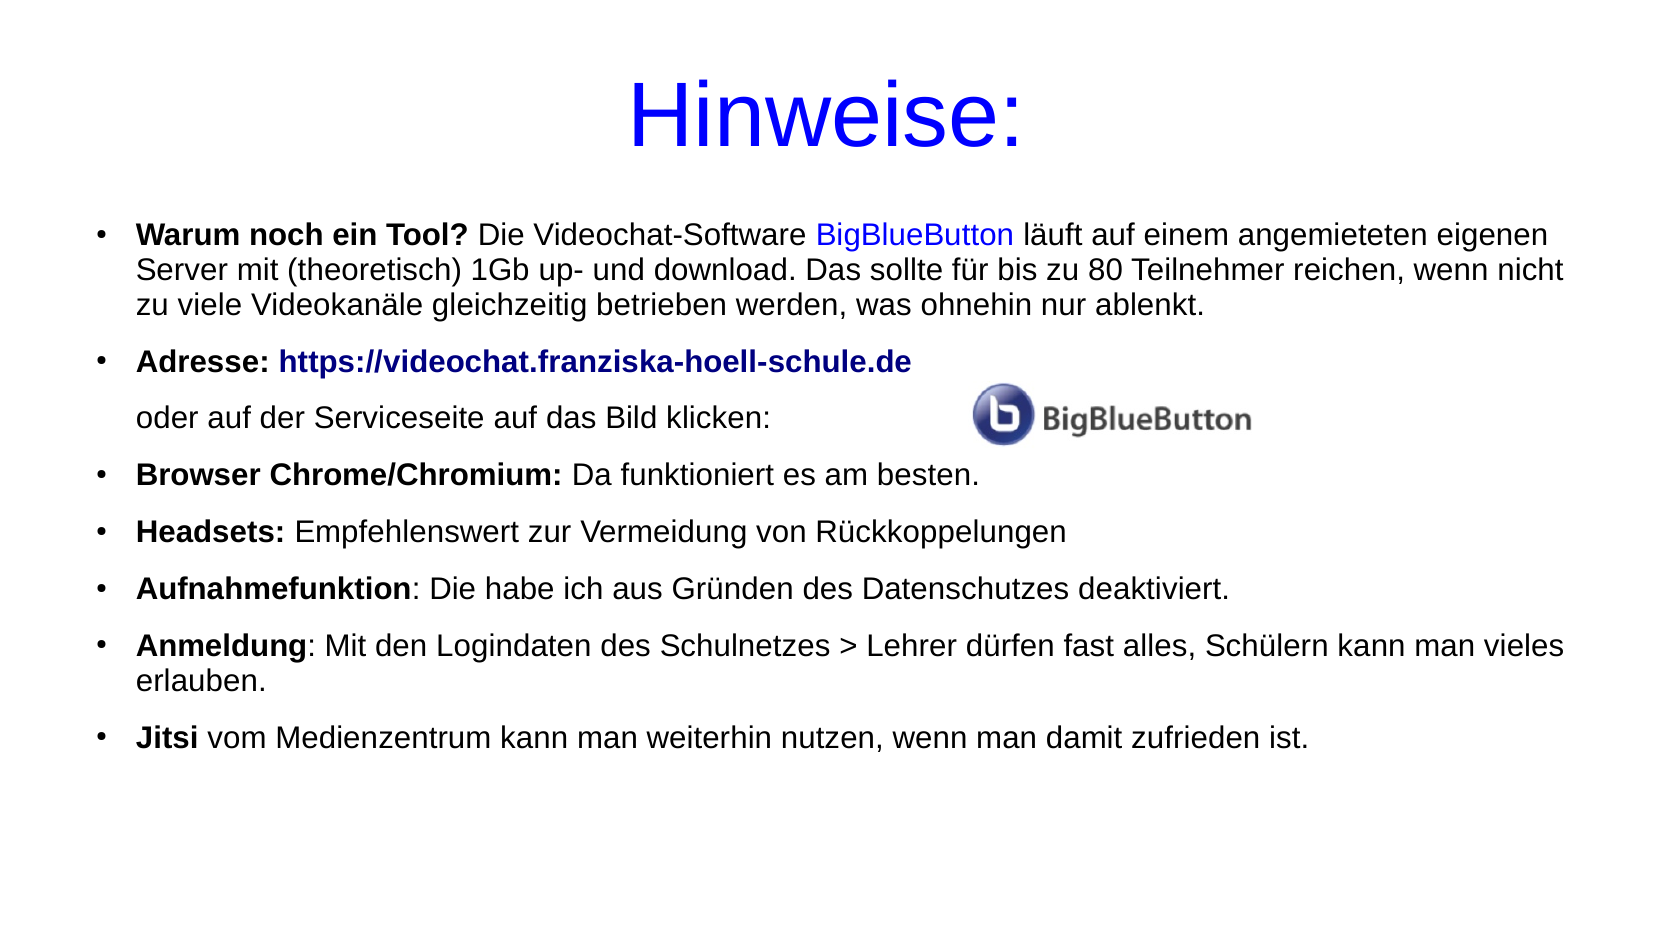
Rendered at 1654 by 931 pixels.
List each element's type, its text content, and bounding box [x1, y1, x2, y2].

title Hinweise: [82, 37, 1571, 193]
list Warum noch ein Tool? Die Videochat-Software BigBlueButton läuft auf einem angemieteten eigenen Server mit (theoretisch) 1Gb up- und download. Das sollte für bis zu 80 Teilnehmer reichen, wenn nicht zu viele Videokanäle gleichzeitig betrieben werden, was ohnehin nur ablenkt. Adresse: https://videochat.franziska-hoell-schule.de oder auf der Serviceseite auf das Bild klicken: Browser Chrome/Chromium: Da funktioniert es am besten. Headsets: Empfehlenswert zur Vermeidung von Rückkoppelungen Aufnahmefunktion: Die habe ich aus Gründen des Datenschutzes deaktiviert. Anmeldung: Mit den Logindaten des Schulnetzes > Lehrer dürfen fast alles, Schülern kann man vieles erlauben. Jitsi vom Medienzentrum kann man weiterhin nutzen, wenn man damit zufrieden ist. [82, 217, 1571, 758]
picture [968, 381, 1252, 449]
